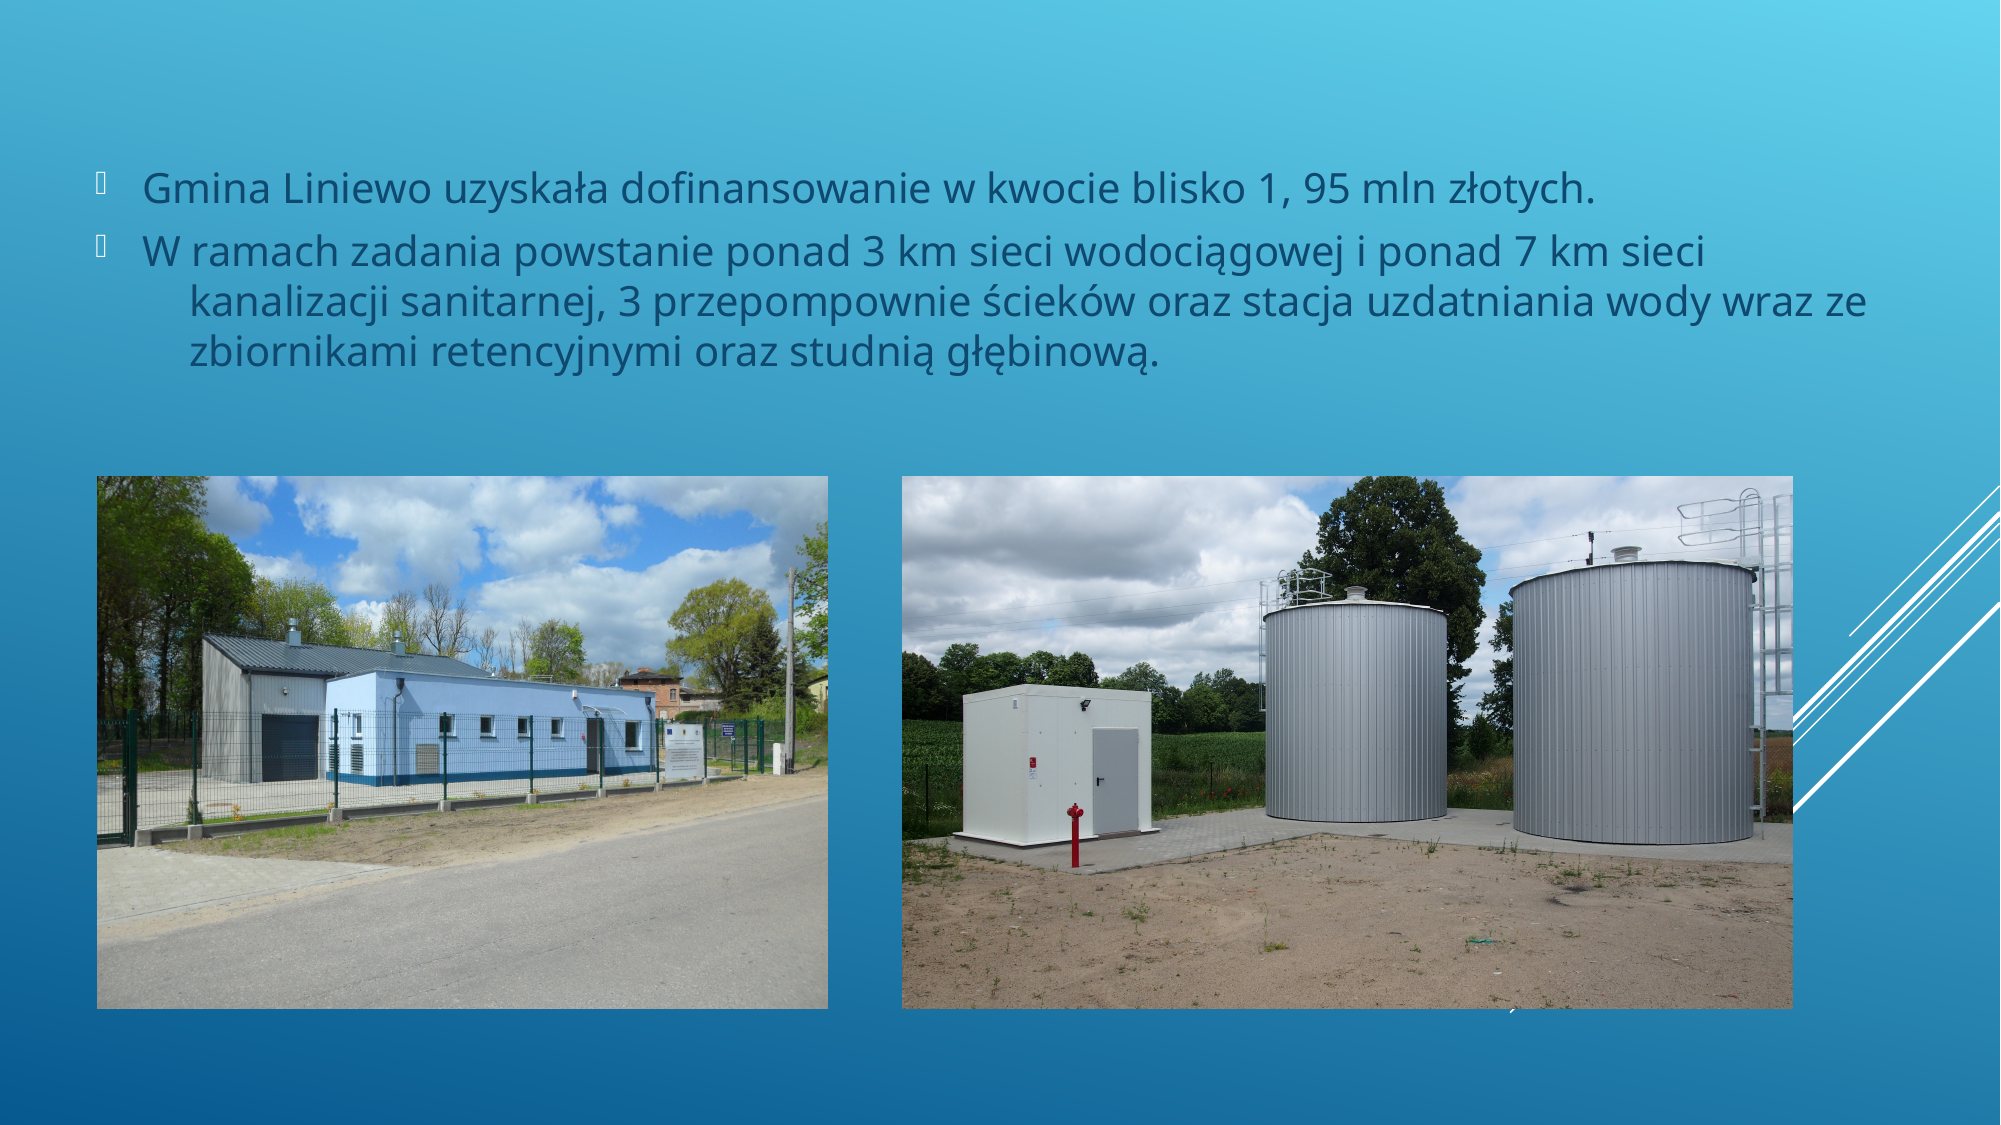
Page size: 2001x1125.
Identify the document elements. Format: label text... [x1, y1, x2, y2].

list Gmina Liniewo uzyskała dofinansowanie w kwocie blisko 1, 95 mln złotych. W ramach zadania powstanie ponad 3 km sieci wodociągowej i ponad 7 km sieci kanalizacji sanitarnej, 3 przepompownie ścieków oraz stacja uzdatniania wody wraz ze zbiornikami retencyjnymi oraz studnią głębinową. [80, 154, 1903, 563]
picture [97, 476, 828, 1009]
picture [902, 476, 1793, 1009]
